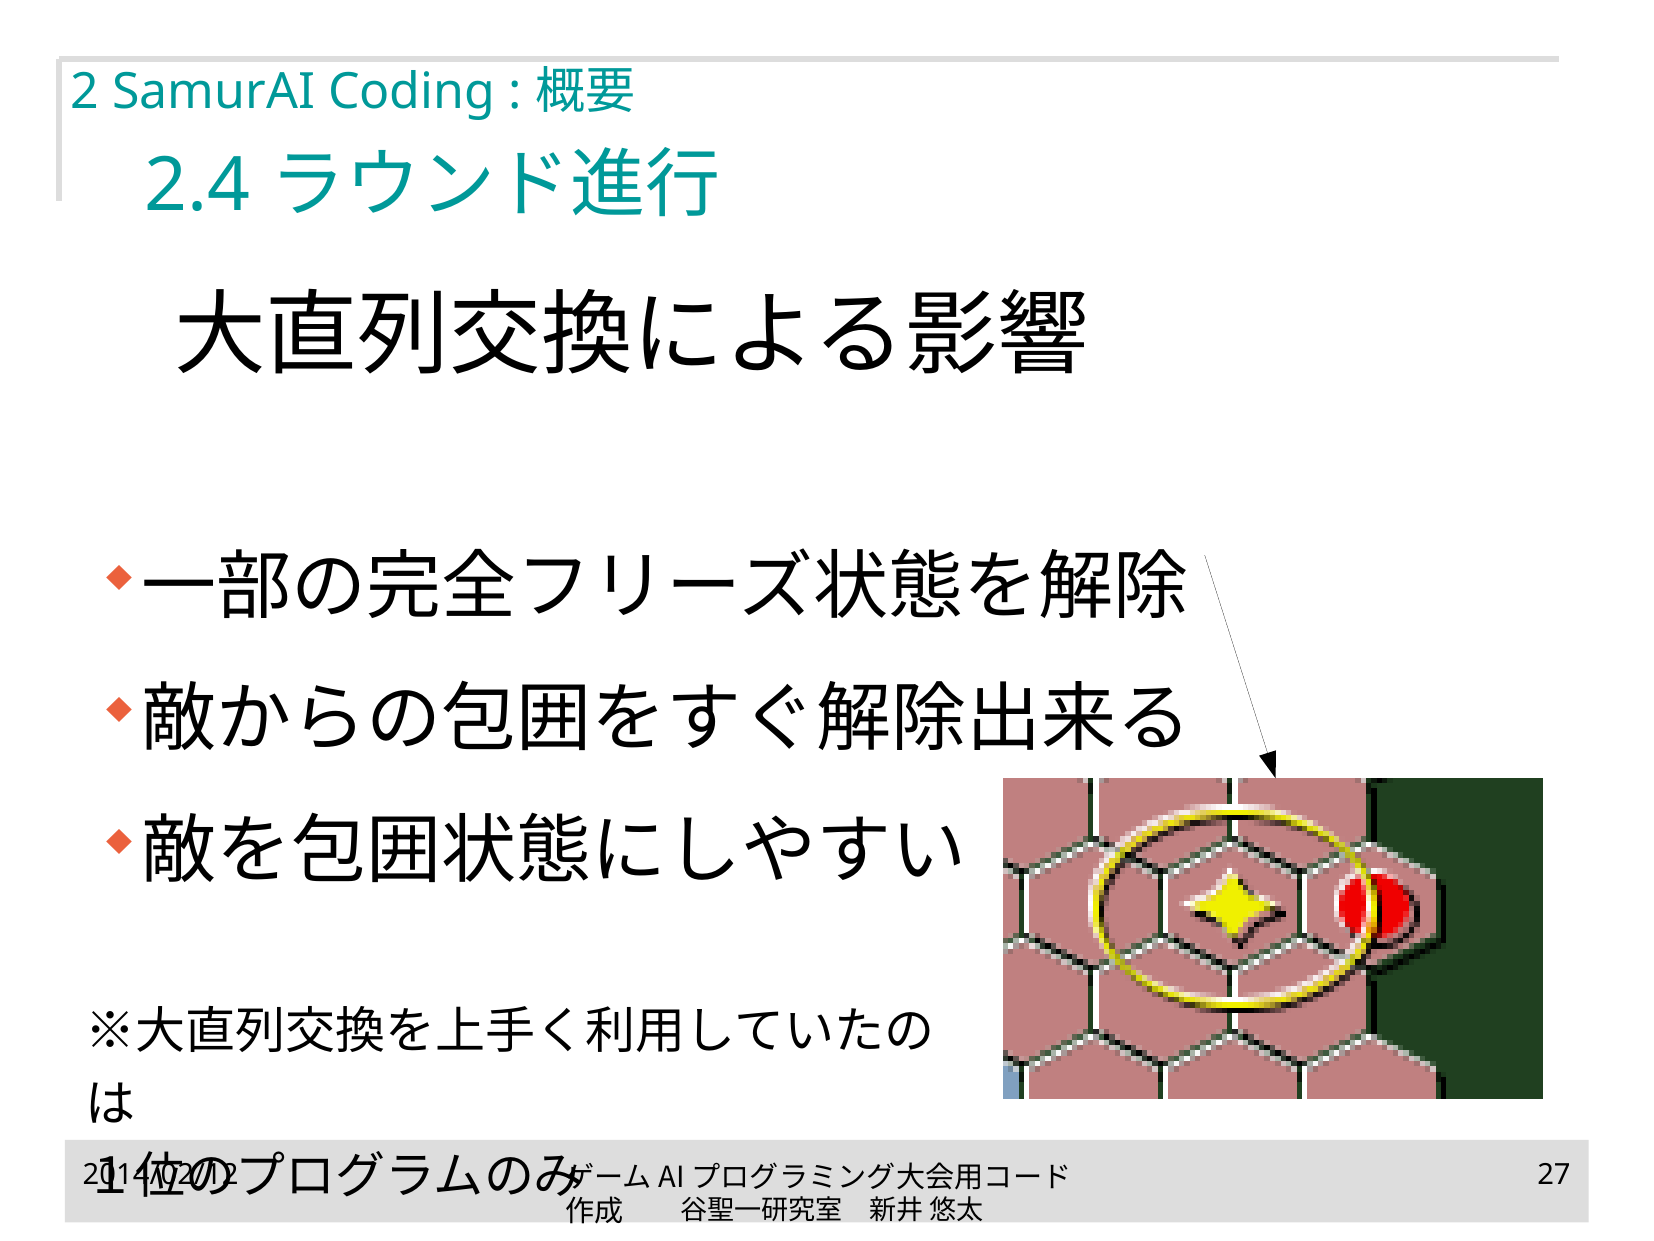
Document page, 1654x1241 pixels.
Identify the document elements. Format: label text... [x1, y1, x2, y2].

list 大直列交換による影響 一部の完全フリーズ状態を解除 敵からの包囲をすぐ解除出来る 敵を包囲状態にしやすい [70, 259, 1560, 980]
title 2 SamurAI Coding : 概要 2.4 ラウンド進行 [70, 79, 1560, 205]
text_box ※大直列交換を上手く利用していたのは １位のプログラムのみ [70, 983, 969, 1099]
picture [1003, 778, 1543, 1099]
